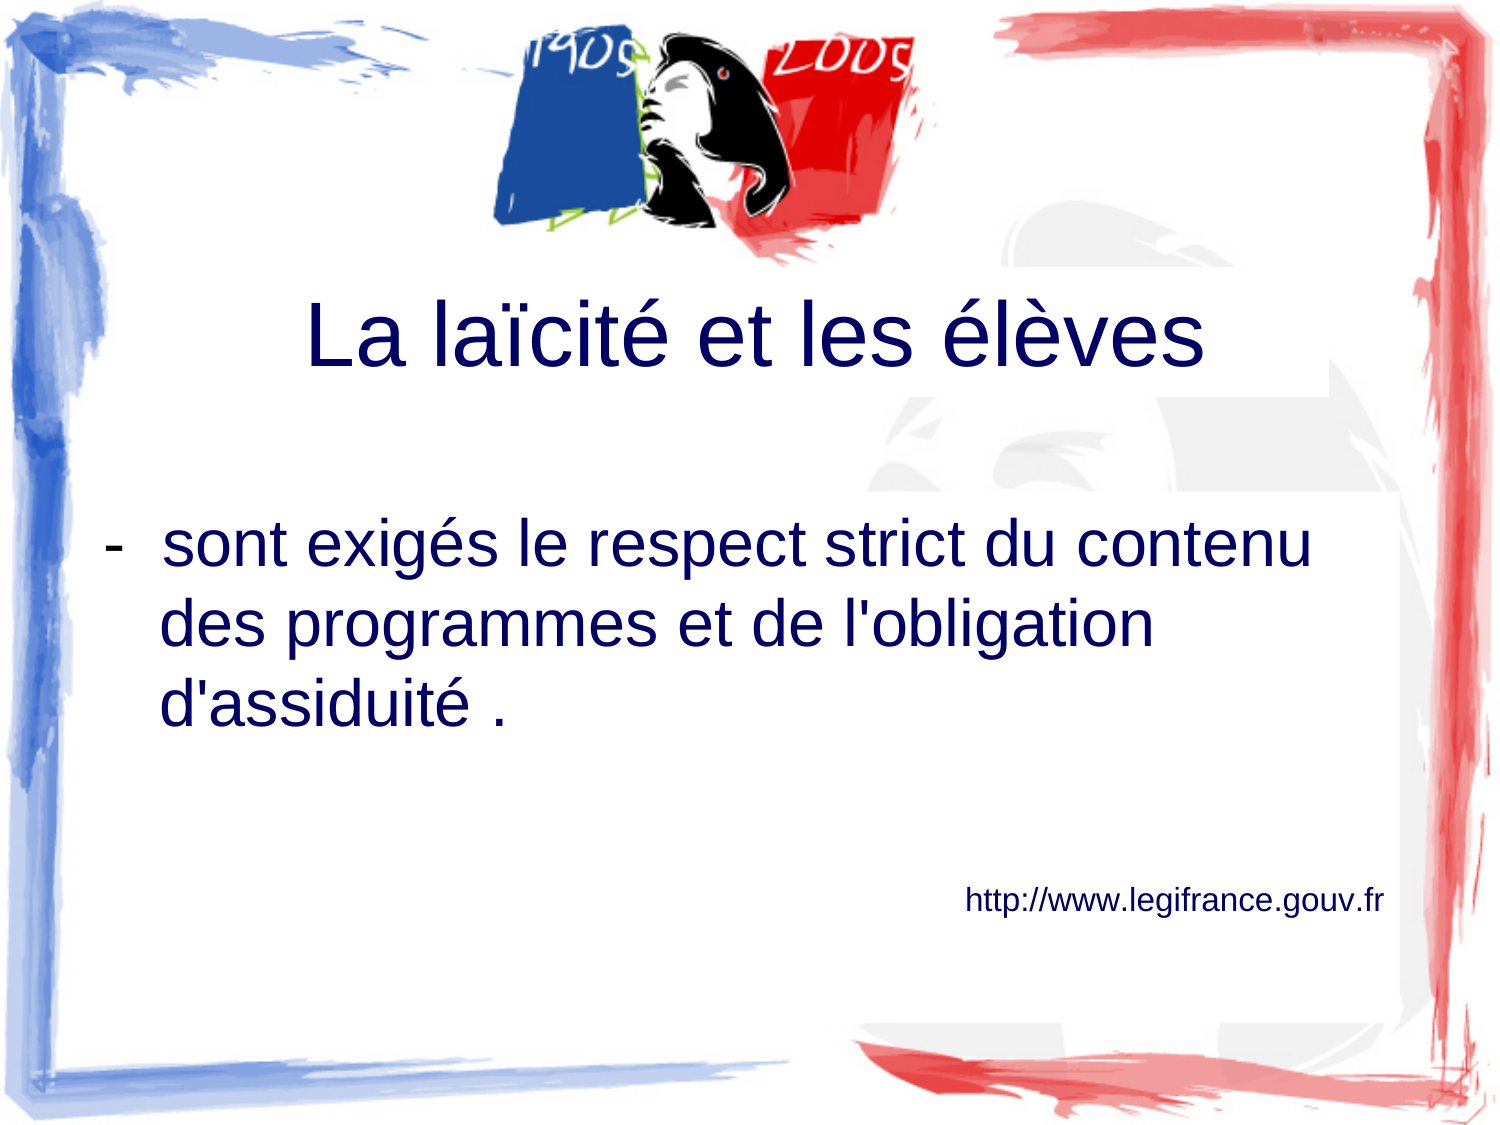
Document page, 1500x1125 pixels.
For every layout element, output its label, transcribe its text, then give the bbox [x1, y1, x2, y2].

picture [0, 0, 1500, 1125]
title La laïcité et les élèves [183, 267, 1329, 398]
list - sont exigés le respect strict du contenu des programmes et de l'obligation d'assiduité . http://www.legifrance.gouv.fr [88, 491, 1400, 1024]
